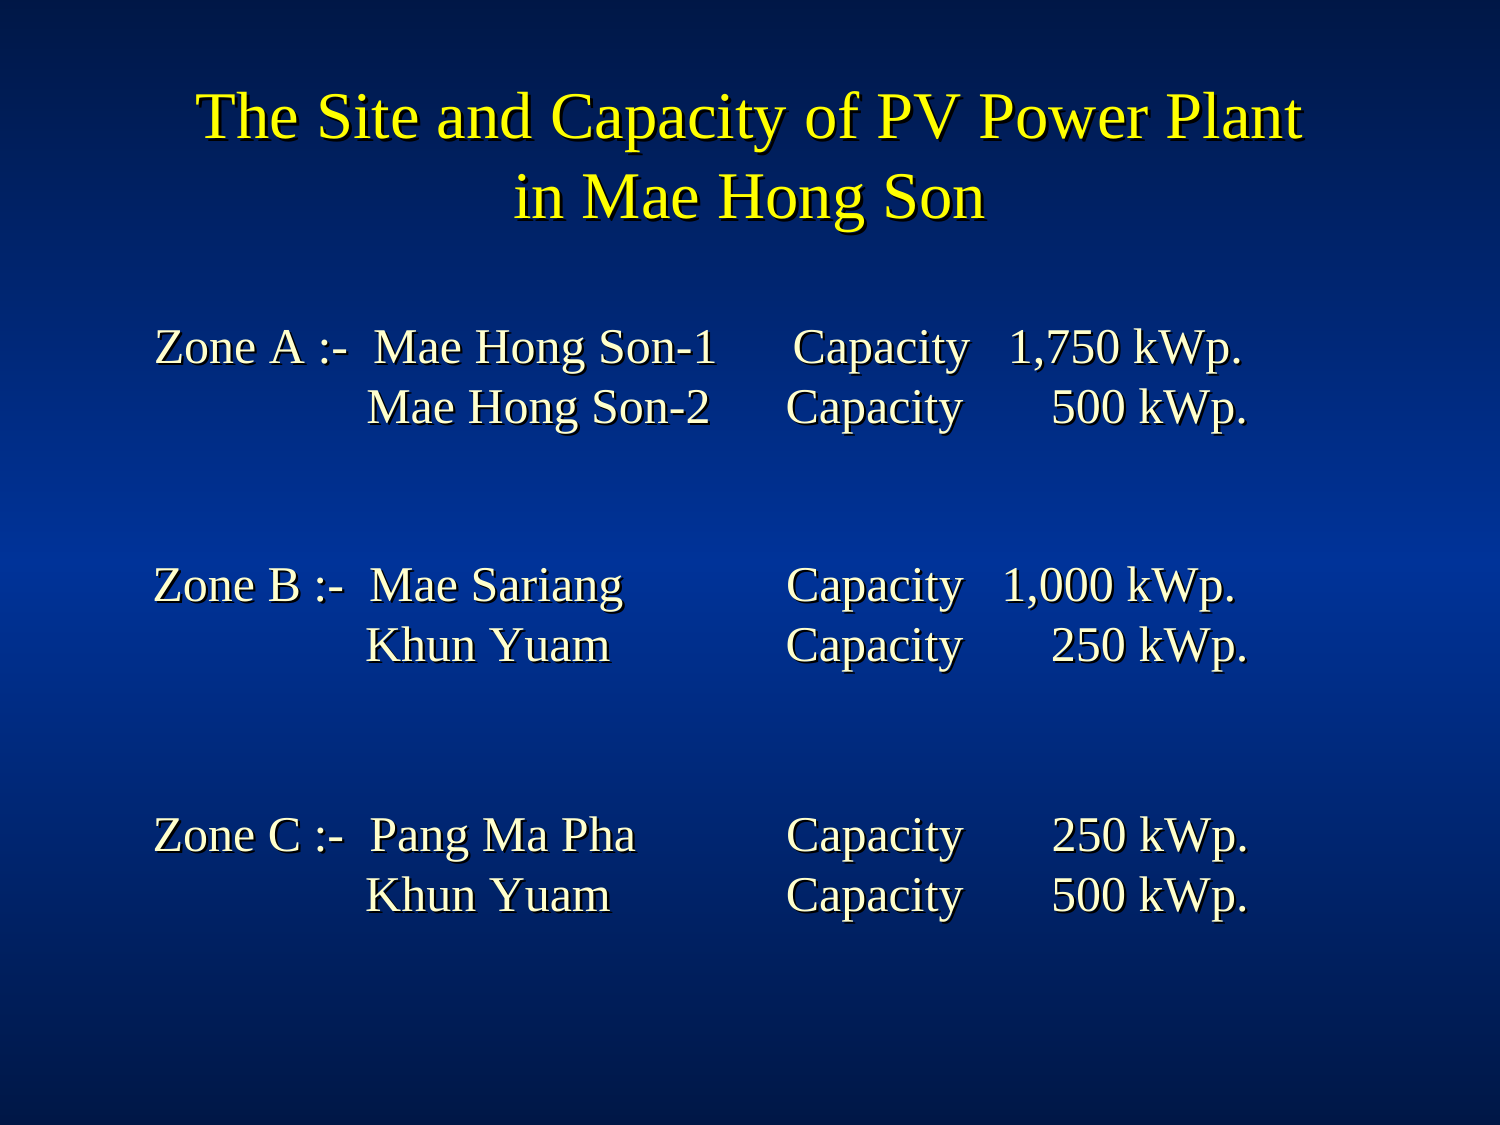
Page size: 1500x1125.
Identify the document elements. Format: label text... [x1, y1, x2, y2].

text_box The Site and Capacity of PV Power Plant in Mae Hong Son [0, 101, 1500, 240]
text_box Zone C :- Pang Ma Pha Capacity 250 kWp. Khun Yuam Capacity 500 kWp. [138, 793, 1339, 929]
text_box Zone A :- Mae Hong Son-1 Capacity 1,750 kWp. Mae Hong Son-2 Capacity 500 kWp. [138, 305, 1321, 442]
text_box Zone B :- Mae Sariang Capacity 1,000 kWp. Khun Yuam Capacity 250 kWp. [137, 543, 1339, 679]
